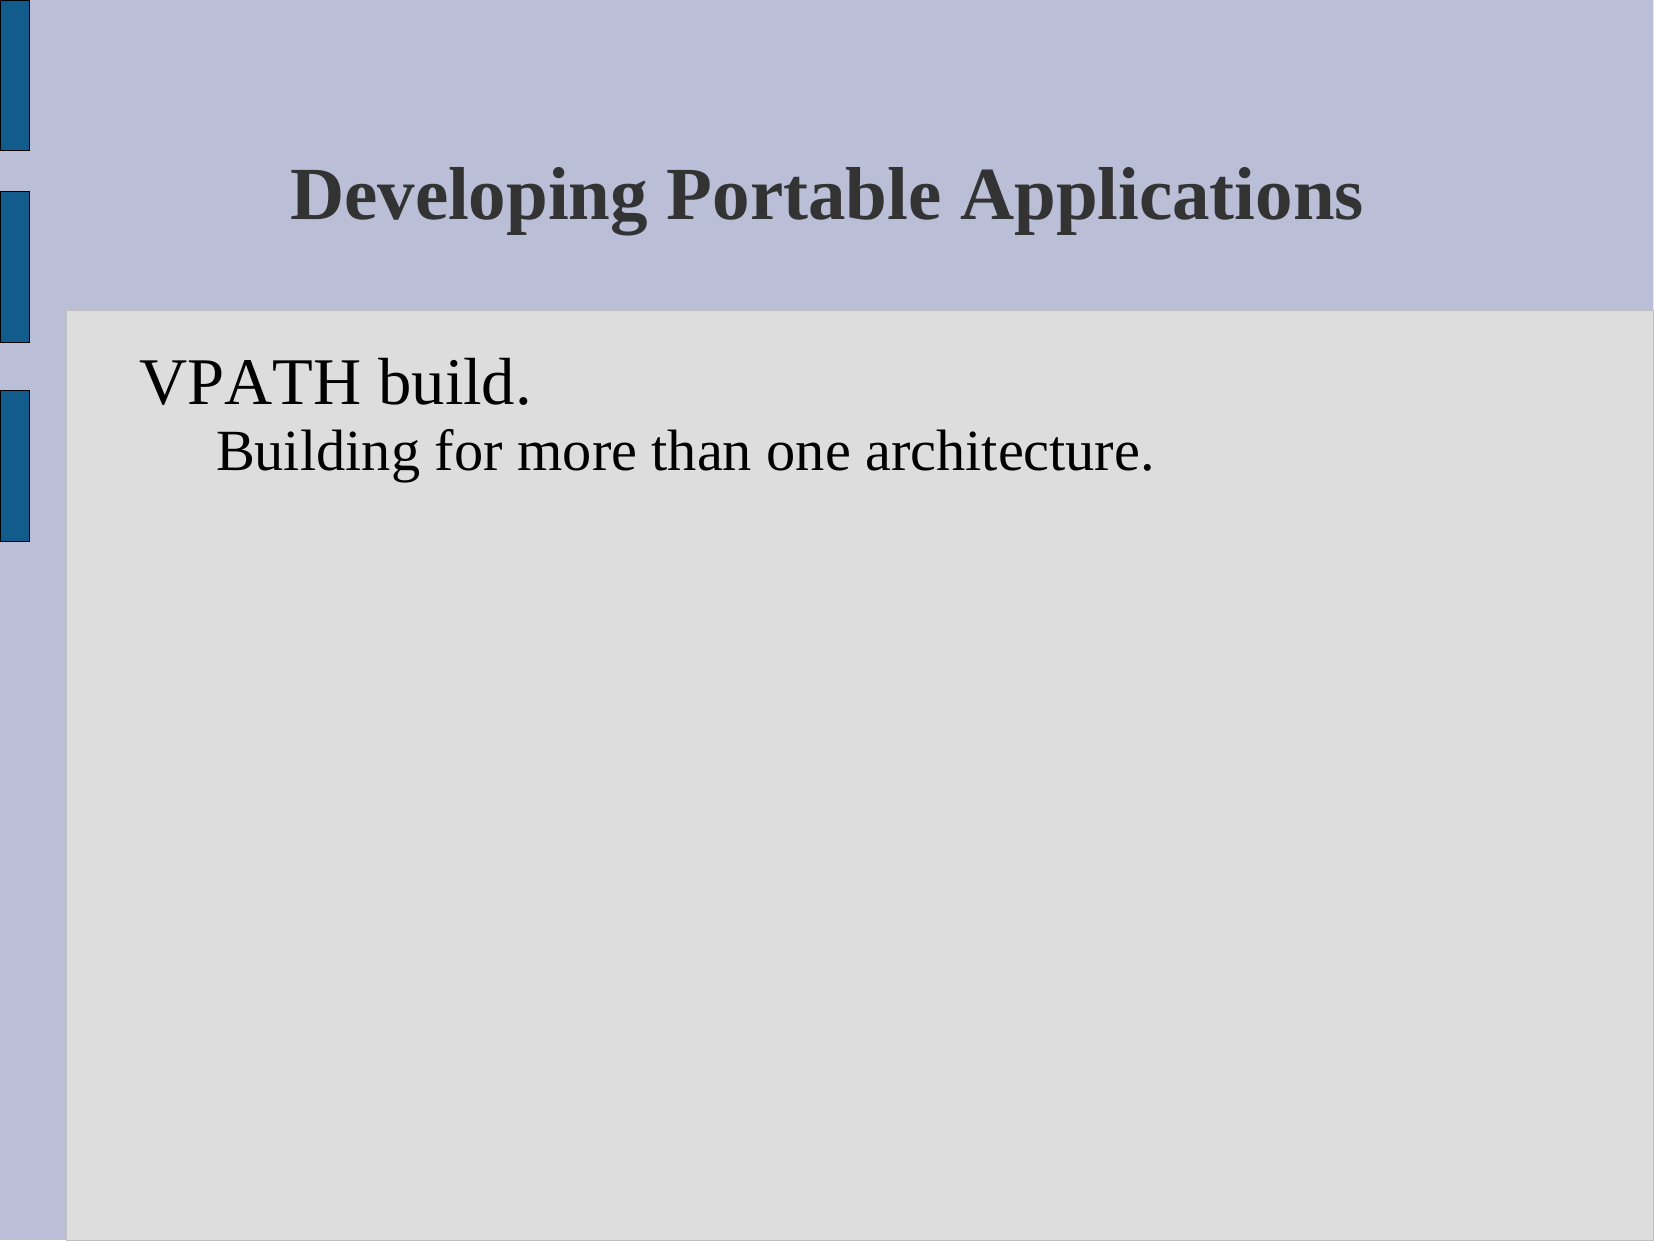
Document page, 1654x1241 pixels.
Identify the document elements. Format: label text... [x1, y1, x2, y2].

title Developing Portable Applications [121, 91, 1534, 299]
list VPATH build. Building for more than one architecture. [121, 344, 1534, 1127]
